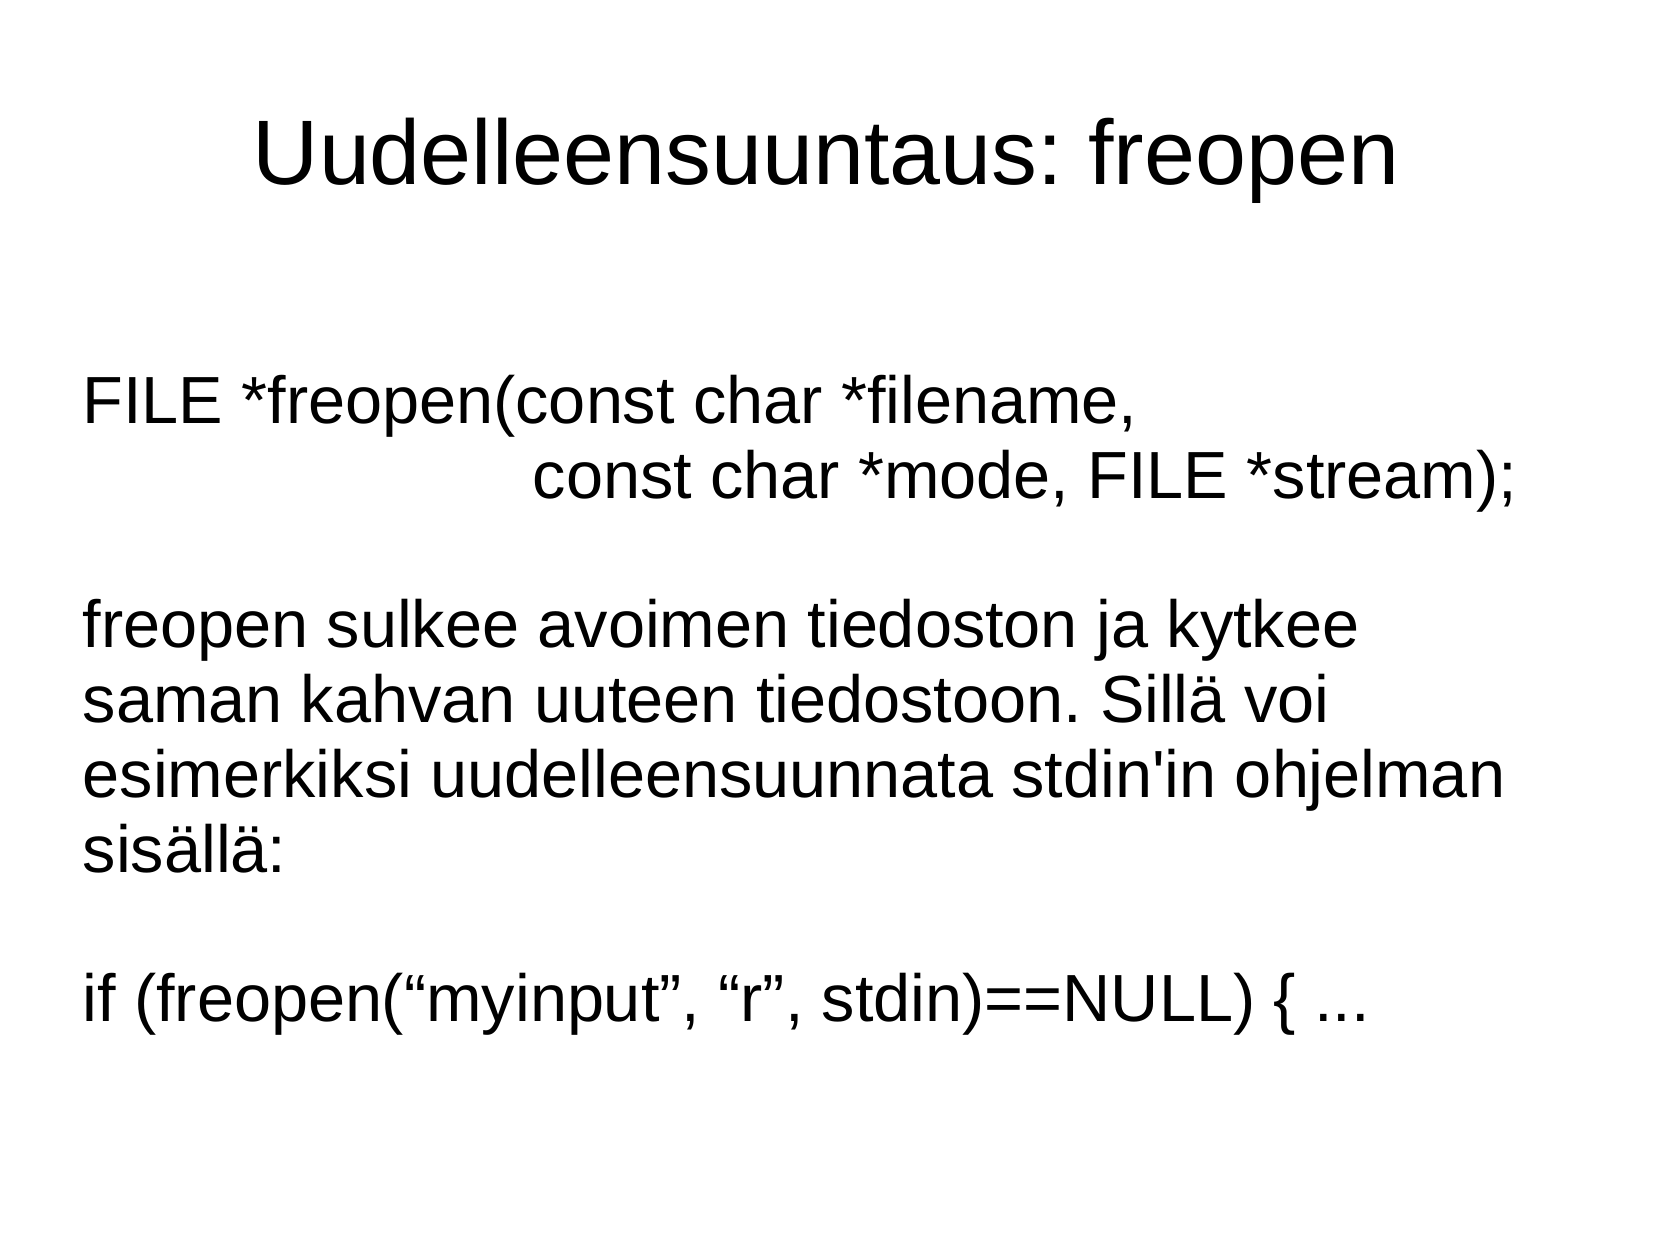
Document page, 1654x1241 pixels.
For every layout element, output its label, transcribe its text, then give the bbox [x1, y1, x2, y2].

subtitle FILE *freopen(const char *filename, const char *mode, FILE *stream); freopen sulkee avoimen tiedoston ja kytkee saman kahvan uuteen tiedostoon. Sillä voi esimerkiksi uudelleensuunnata stdin'in ohjelman sisällä: if (freopen(“myinput”, “r”, stdin)==NULL) { ... [82, 297, 1571, 1102]
title Uudelleensuuntaus: freopen [82, 56, 1571, 250]
